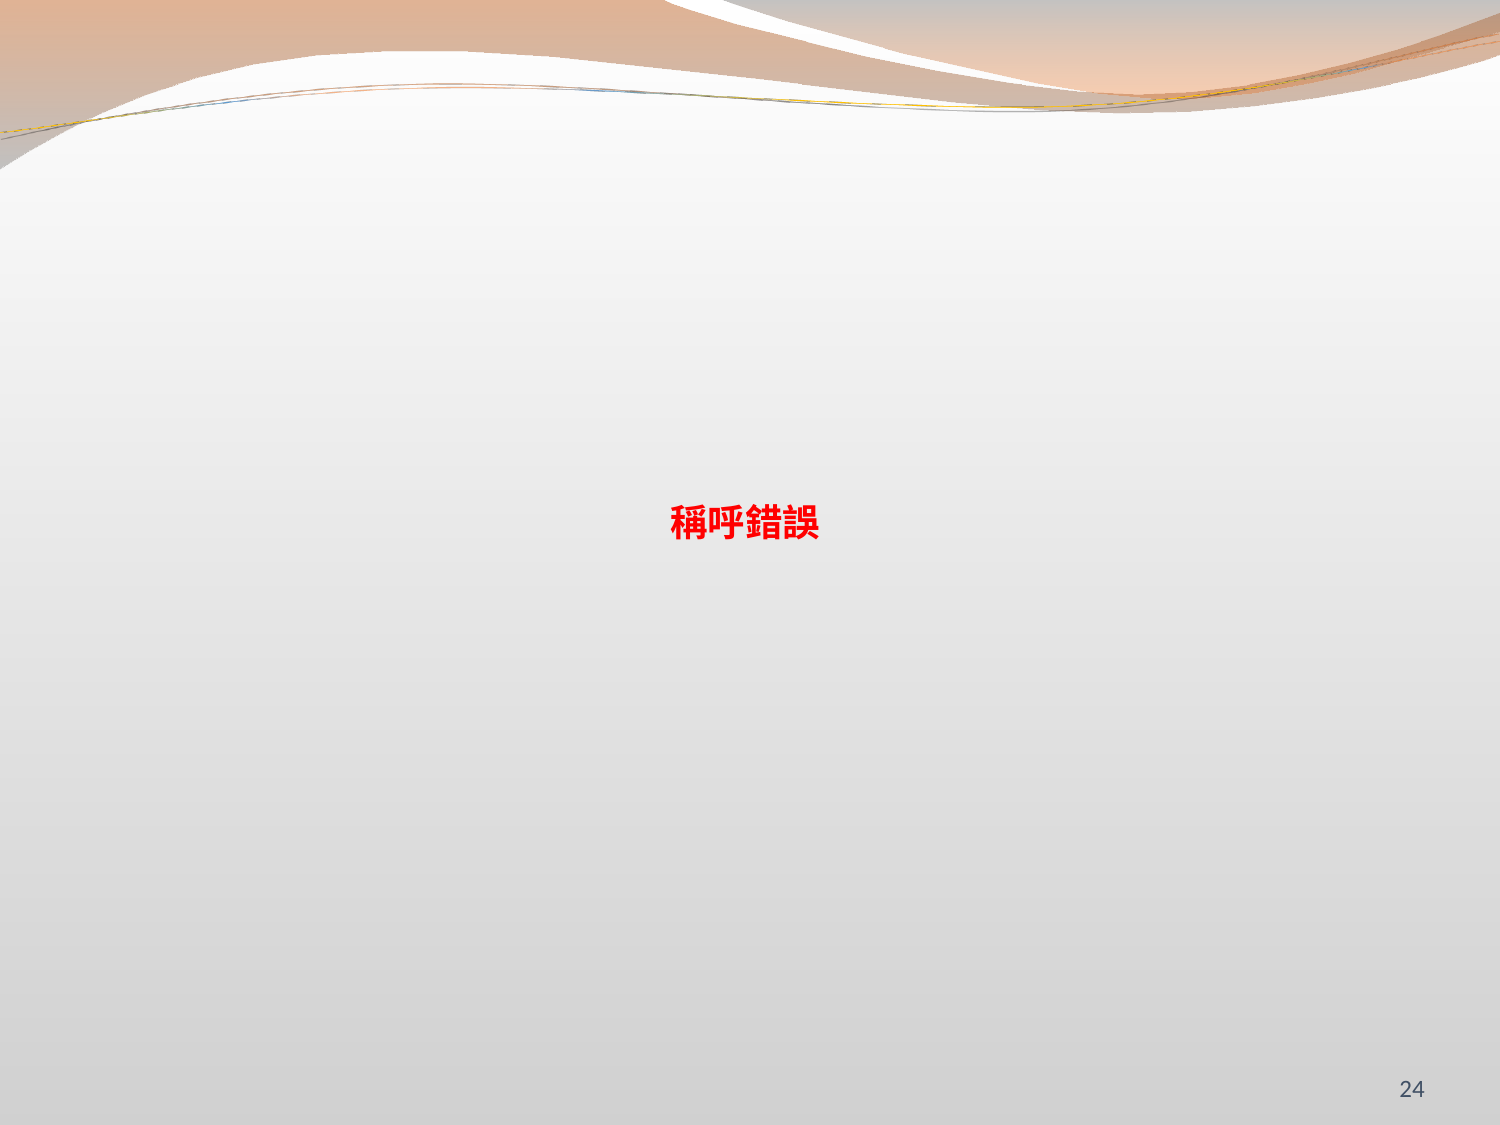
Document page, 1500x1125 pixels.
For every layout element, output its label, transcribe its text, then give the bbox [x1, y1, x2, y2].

text_box 稱呼錯誤 [655, 491, 857, 553]
picture [0, 33, 1500, 1083]
text_box <編號> [1299, 1083, 1426, 1103]
